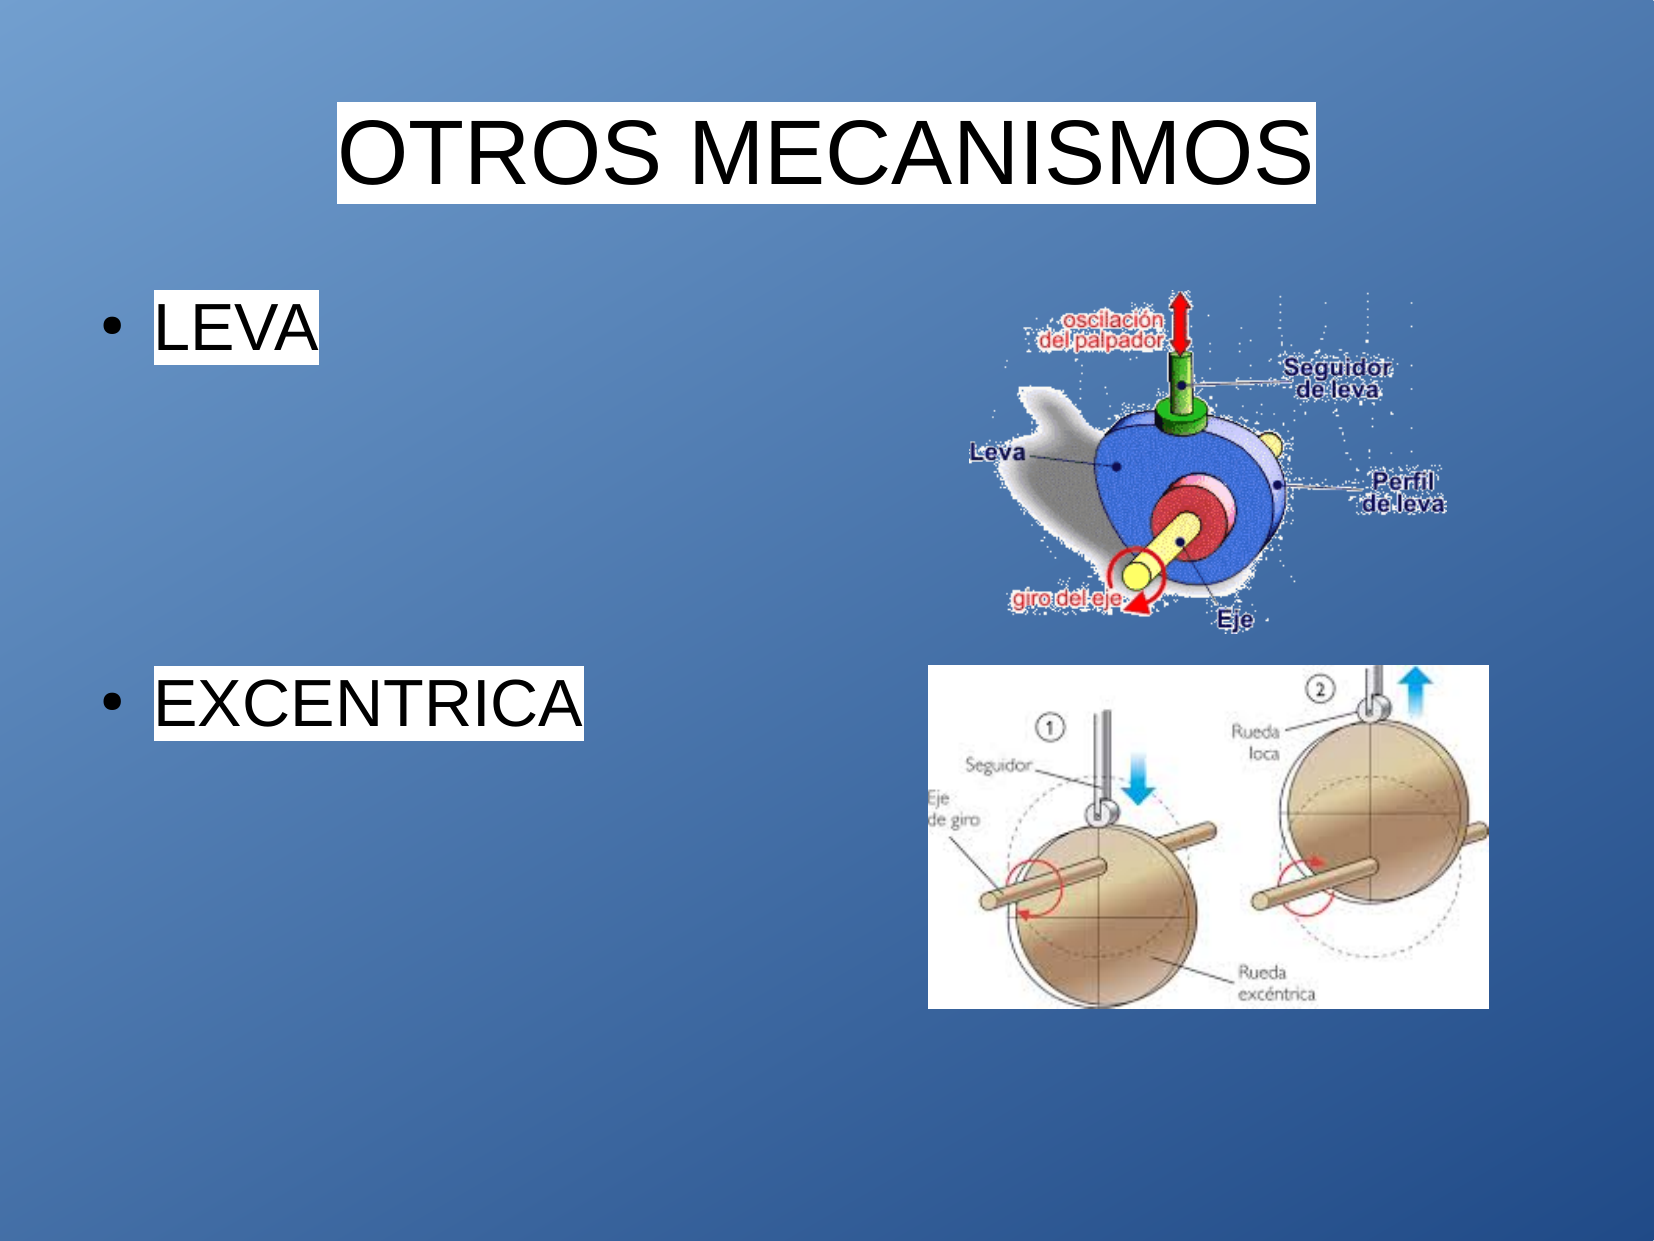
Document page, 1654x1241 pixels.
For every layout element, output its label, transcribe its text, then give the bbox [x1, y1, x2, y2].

list EXCENTRICA [82, 665, 809, 1009]
picture [928, 665, 1489, 1009]
list LEVA [82, 290, 809, 634]
title OTROS MECANISMOS [82, 49, 1571, 257]
picture [969, 290, 1447, 634]
